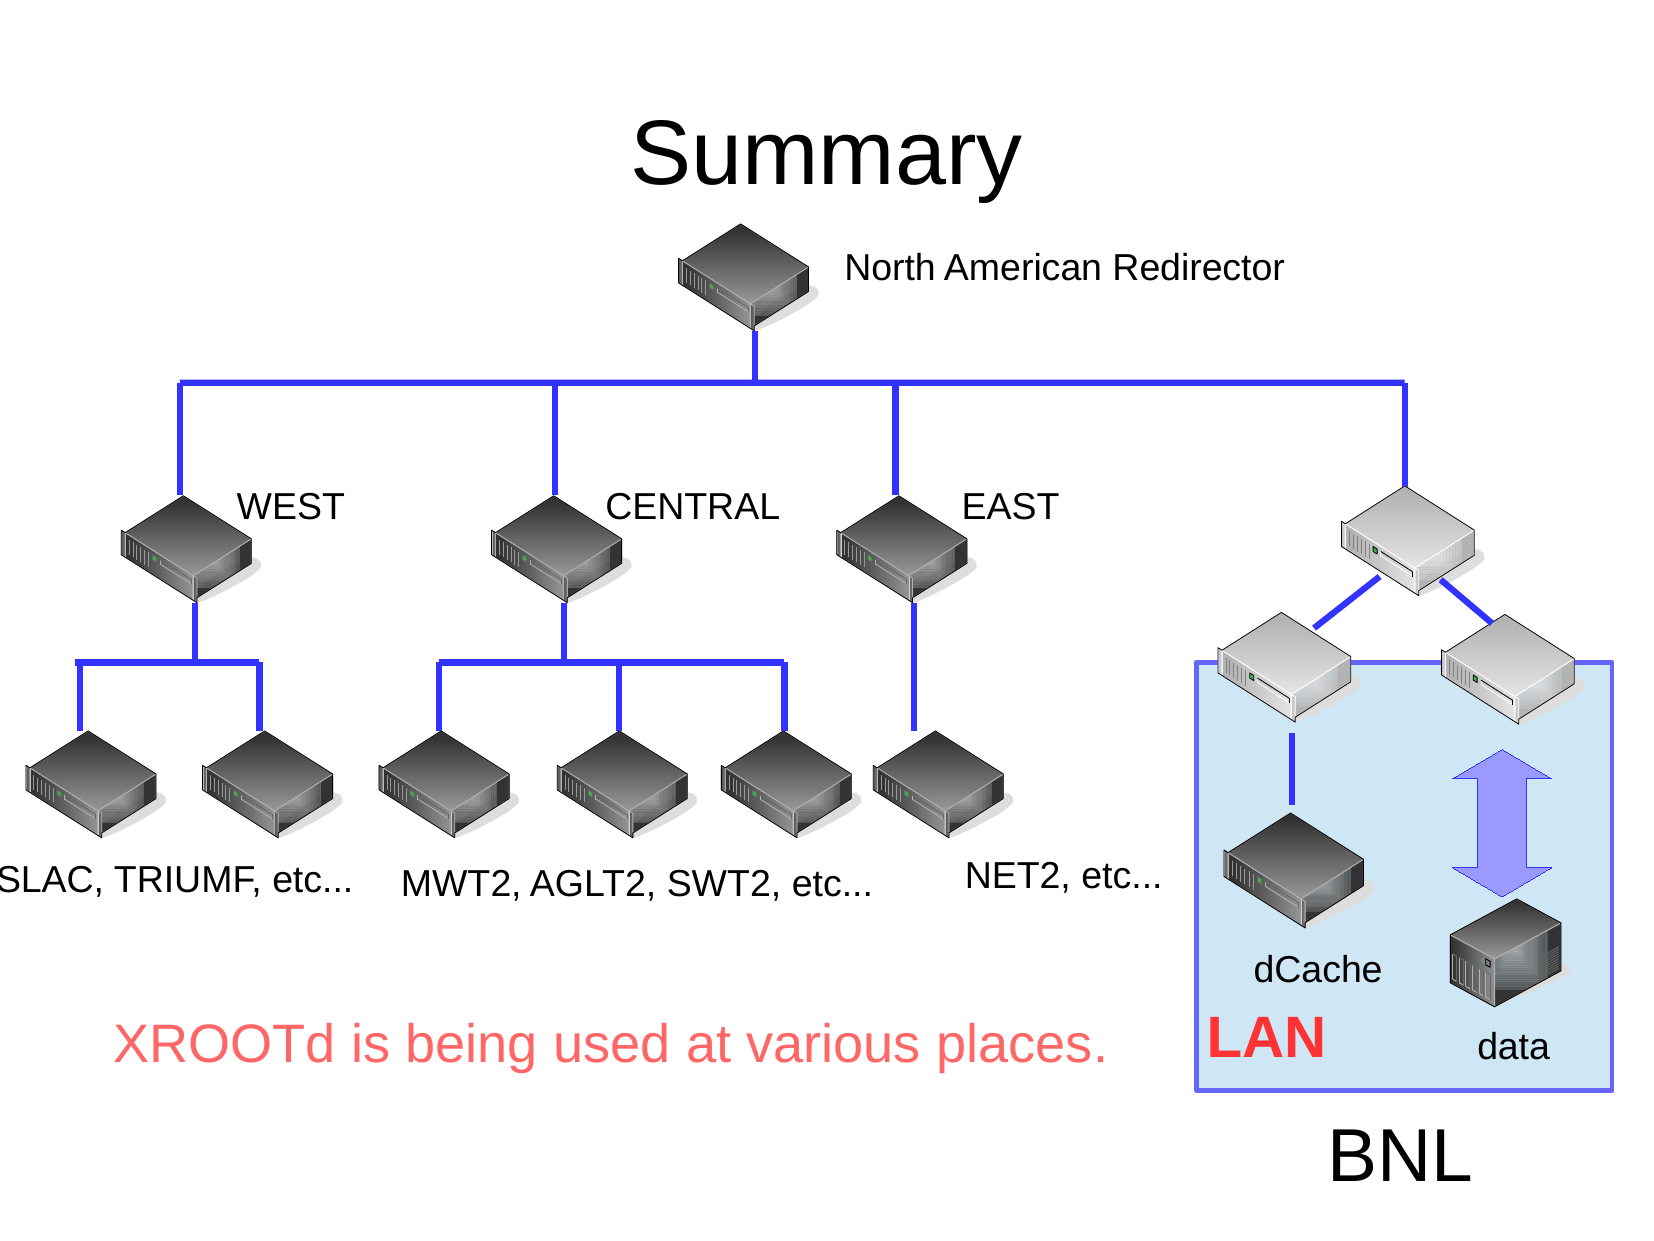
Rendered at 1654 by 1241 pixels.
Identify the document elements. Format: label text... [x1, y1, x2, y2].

text_box NET2, etc... [950, 846, 1179, 904]
picture [872, 730, 1014, 839]
text_box SLAC, TRIUMF, etc... [0, 851, 370, 909]
text_box MWT2, AGLT2, SWT2, etc... [385, 854, 890, 912]
picture [202, 730, 343, 839]
picture [1223, 812, 1374, 929]
text_box data [1462, 1018, 1565, 1076]
picture [678, 223, 819, 332]
picture [120, 495, 262, 604]
picture [491, 495, 632, 604]
picture [378, 730, 519, 839]
picture [836, 495, 977, 604]
picture [25, 730, 166, 839]
text_box BNL [1312, 1106, 1489, 1206]
text_box WEST [221, 478, 361, 535]
text_box dCache [1239, 940, 1398, 998]
text_box EAST [946, 478, 1075, 535]
picture [556, 730, 697, 839]
text_box CENTRAL [590, 478, 796, 535]
picture [1217, 611, 1361, 723]
text_box North American Redirector [829, 239, 1301, 296]
text_box XROOTd is being used at various places. [98, 1006, 1161, 1082]
picture [1441, 613, 1585, 725]
picture [720, 730, 862, 839]
picture [1449, 898, 1570, 1008]
text_box [1196, 662, 1613, 1091]
picture [1341, 485, 1485, 597]
text_box LAN [1191, 997, 1342, 1079]
title Summary [82, 49, 1571, 257]
